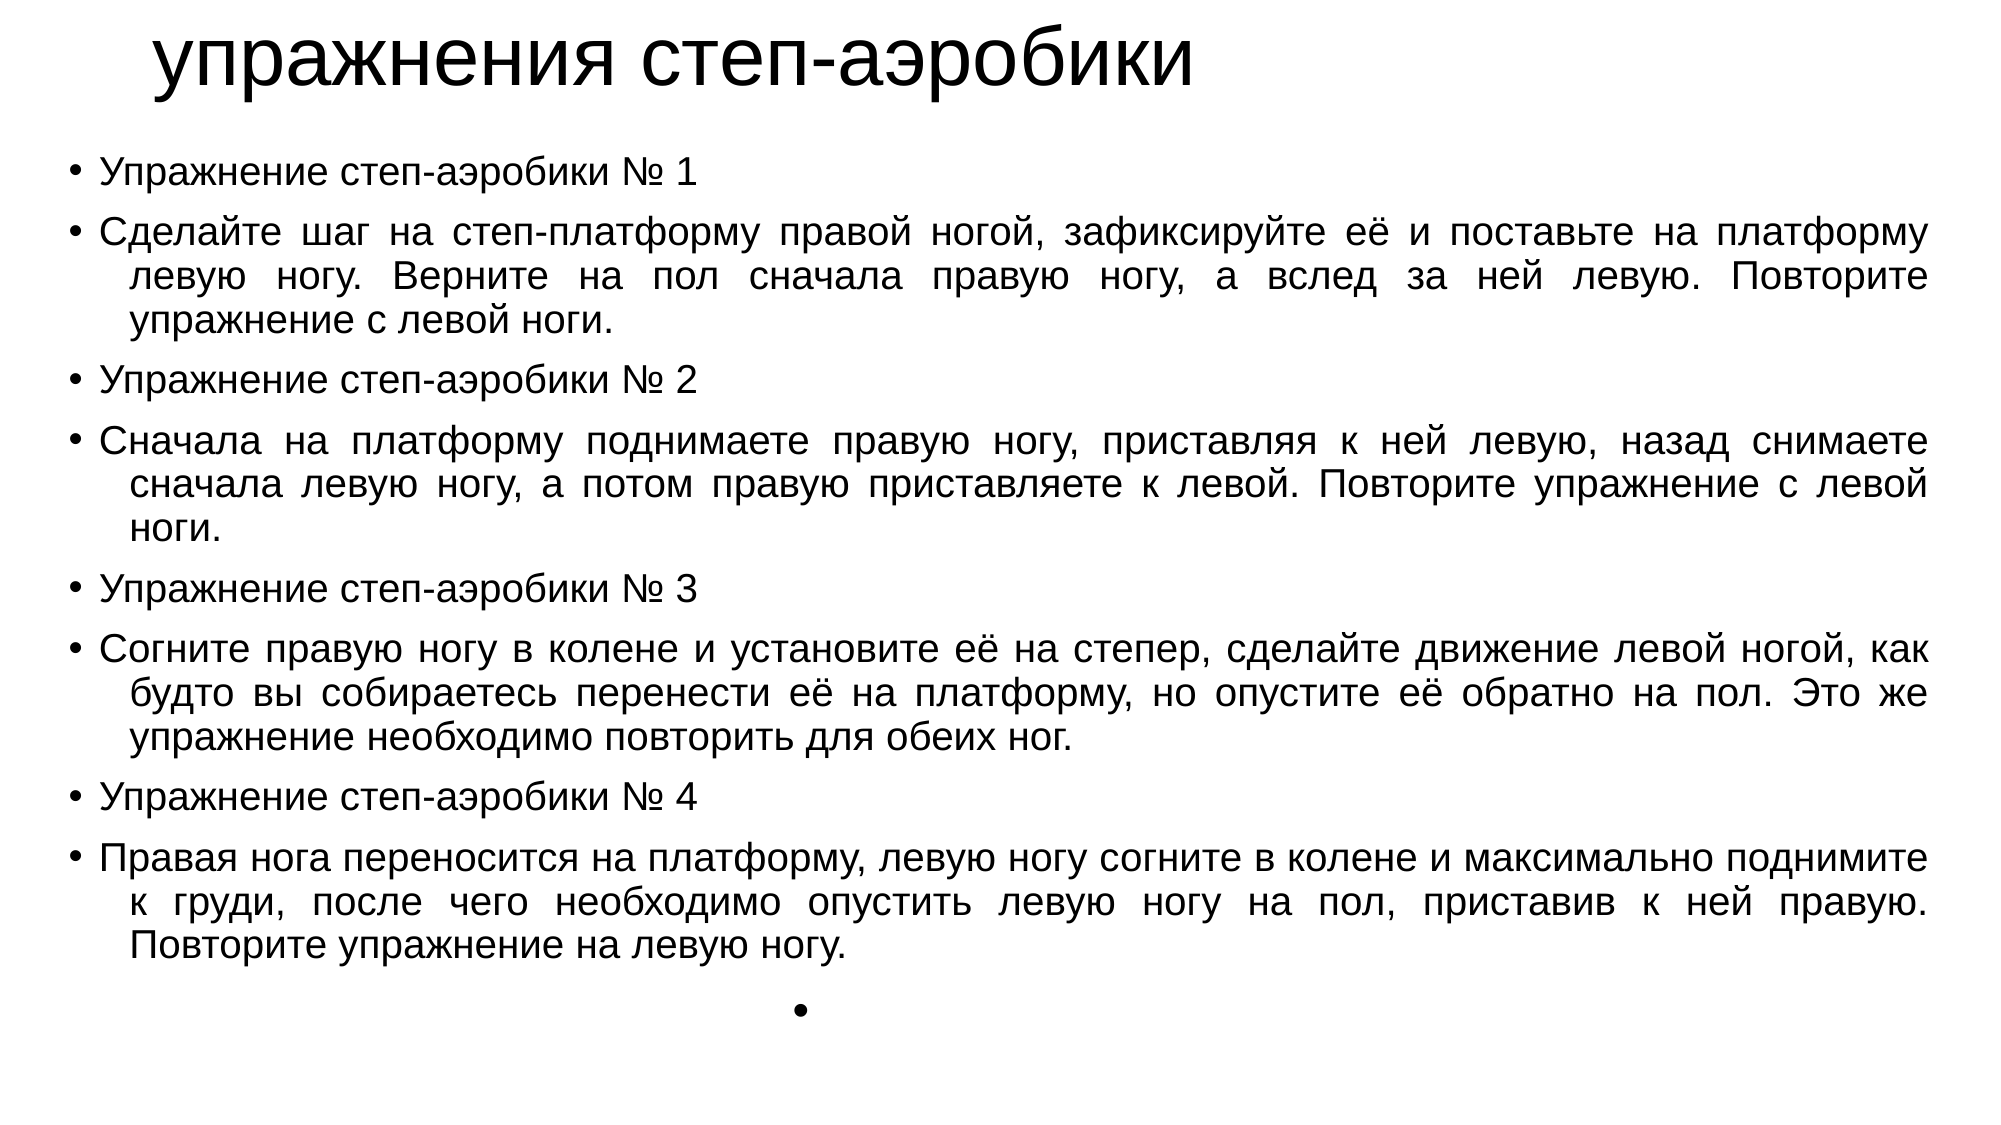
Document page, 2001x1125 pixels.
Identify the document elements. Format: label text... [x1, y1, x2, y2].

list Упражнение степ-аэробики № 1 Сделайте шаг на степ-платформу правой ногой, зафиксируйте её и поставьте на платформу левую ногу. Верните на пол сначала правую ногу, а вслед за ней левую. Повторите упражнение с левой ноги. Упражнение степ-аэробики № 2 Сначала на платформу поднимаете правую ногу, приставляя к ней левую, назад снимаете сначала левую ногу, а потом правую приставляете к левой. Повторите упражнение с левой ноги. Упражнение степ-аэробики № 3 Согните правую ногу в колене и установите её на степер, сделайте движение левой ногой, как будто вы собираетесь перенести её на платформу, но опустите её обратно на пол. Это же упражнение необходимо повторить для обеих ног. Упражнение степ-аэробики № 4 Правая нога переносится на платформу, левую ногу согните в колене и максимально поднимите к груди, после чего необходимо опустить левую ногу на пол, приставив к ней правую. Повторите упражнение на левую ногу. [53, 142, 1947, 984]
title упражнения степ-аэробики [137, 0, 1863, 142]
